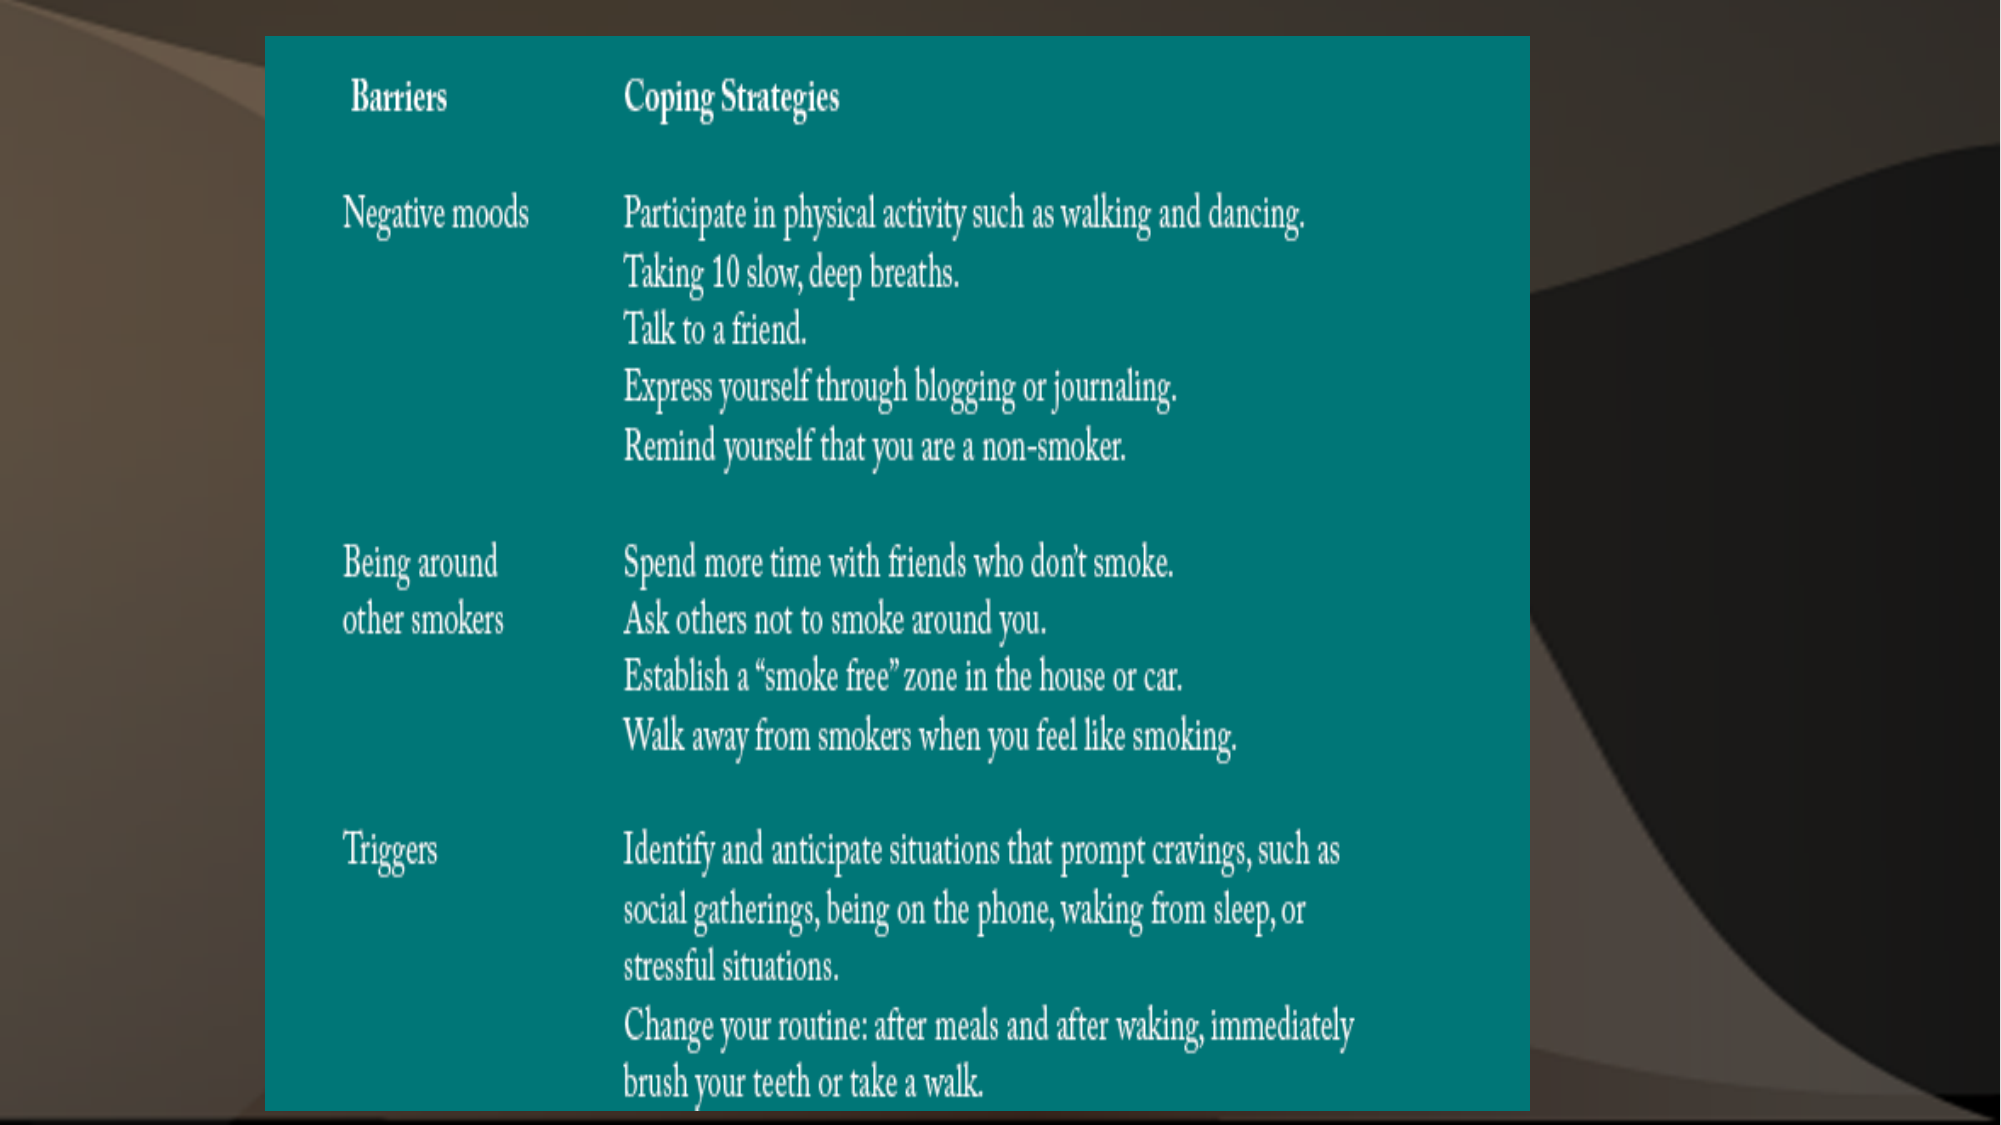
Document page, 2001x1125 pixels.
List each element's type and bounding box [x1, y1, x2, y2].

picture [265, 36, 1530, 1111]
